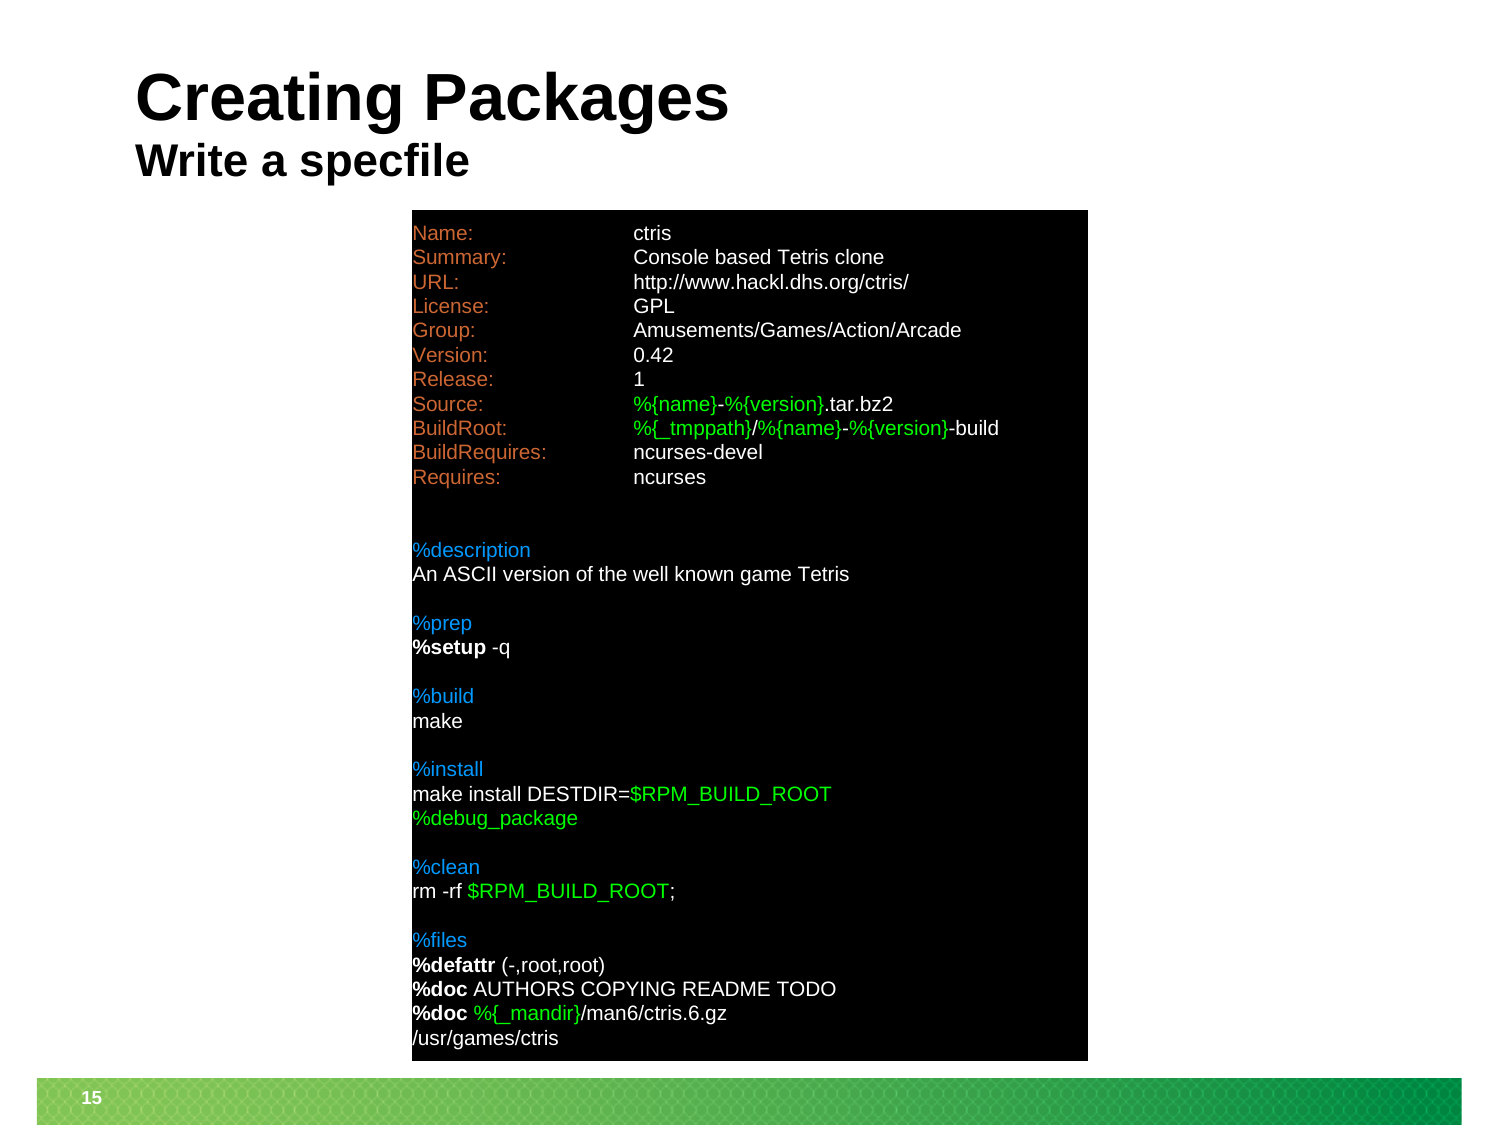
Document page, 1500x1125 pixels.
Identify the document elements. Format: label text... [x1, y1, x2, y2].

title Creating Packages Write a specfile [135, 41, 1372, 204]
picture [36, 1078, 1462, 1125]
text_box Name: ctris Summary: Console based Tetris clone URL: http://www.hackl.dhs.org/ctris/ License: GPL Group: Amusements/Games/Action/Arcade Version: 0.42 Release: 1 Source: %{name}-%{version}.tar.bz2 BuildRoot: %{_tmppath}/%{name}-%{version}-build BuildRequires: ncurses-devel Requires: ncurses %description An ASCII version of the well known game Tetris %prep %setup -q %build make %install make install DESTDIR=$RPM_BUILD_ROOT %debug_package %clean rm -rf $RPM_BUILD_ROOT; %files %defattr (-,root,root) %doc AUTHORS COPYING README TODO %doc %{_mandir}/man6/ctris.6.gz /usr/games/ctris [412, 210, 1088, 1061]
